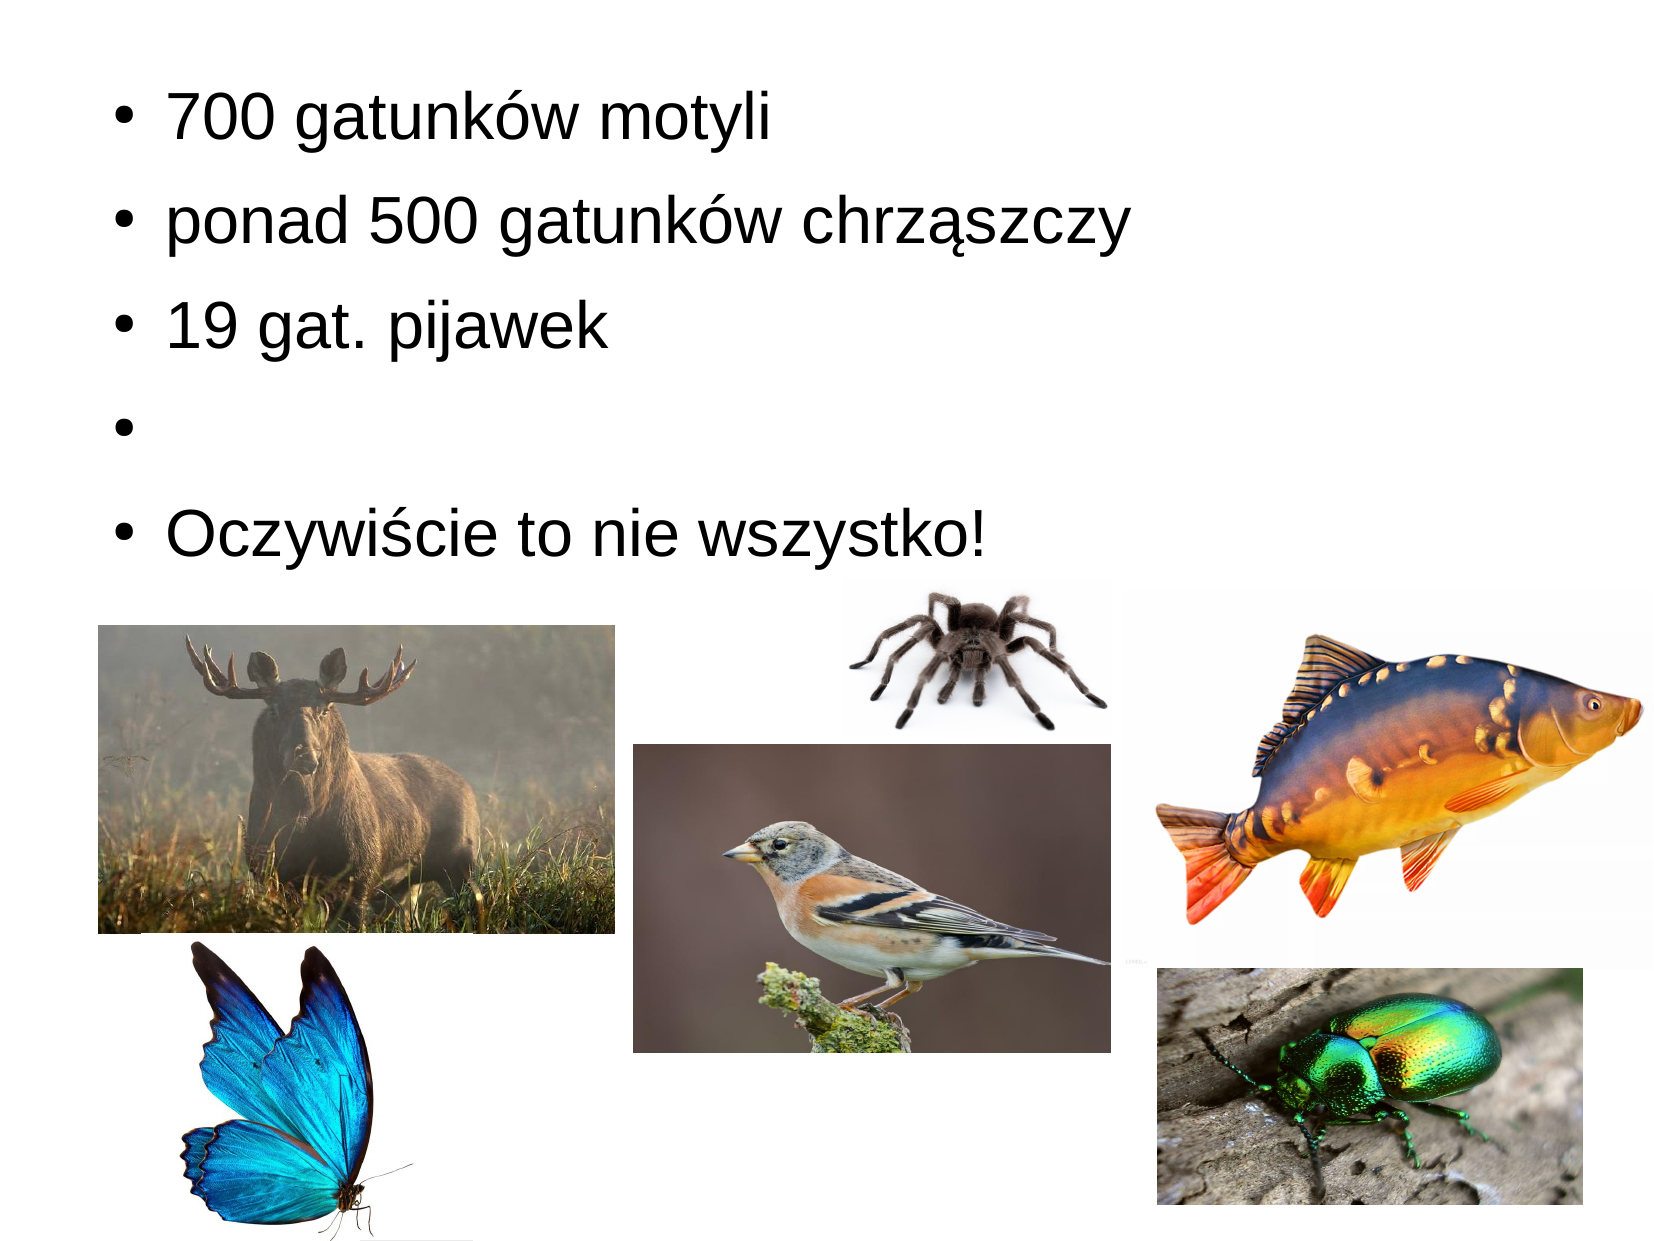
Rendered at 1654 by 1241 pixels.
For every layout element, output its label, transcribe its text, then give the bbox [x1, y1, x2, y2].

list 700 gatunków motyli ponad 500 gatunków chrząszczy 19 gat. pijawek Oczywiście to nie wszystko! [94, 79, 1583, 898]
picture [633, 744, 1111, 1053]
picture [98, 625, 615, 1241]
picture [842, 578, 1111, 737]
picture [1122, 590, 1654, 1205]
